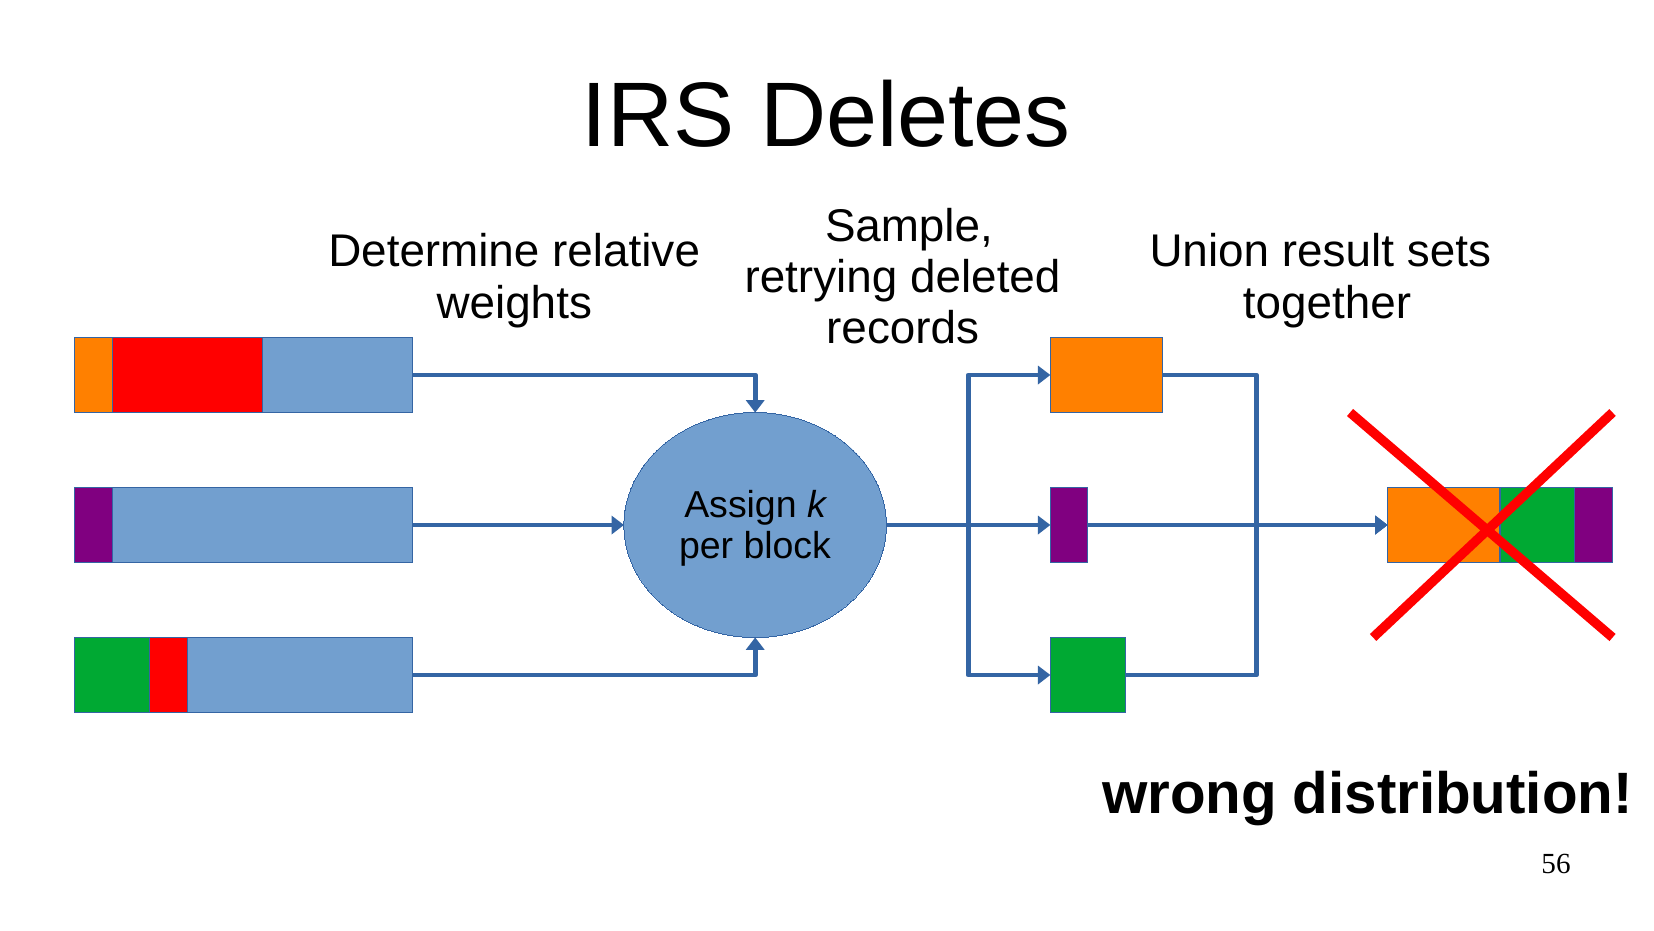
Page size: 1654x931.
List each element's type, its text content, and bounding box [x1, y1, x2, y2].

text_box [1050, 337, 1163, 413]
text_box [1496, 487, 1613, 563]
text_box [1461, 537, 1517, 563]
text_box [74, 637, 413, 713]
text_box Determine relative weights [313, 217, 715, 336]
text_box [1050, 637, 1126, 713]
text_box [74, 337, 413, 413]
title IRS Deletes [82, 37, 1571, 193]
text_box Union result sets together [1134, 217, 1519, 336]
text_box [74, 487, 413, 563]
text_box Sample, retrying deleted records [729, 192, 1088, 361]
text_box [1446, 487, 1525, 523]
text_box Assign k per block [623, 412, 887, 638]
text_box wrong distribution! [1087, 753, 1648, 833]
text_box [1050, 487, 1088, 563]
text_box [1387, 487, 1479, 563]
